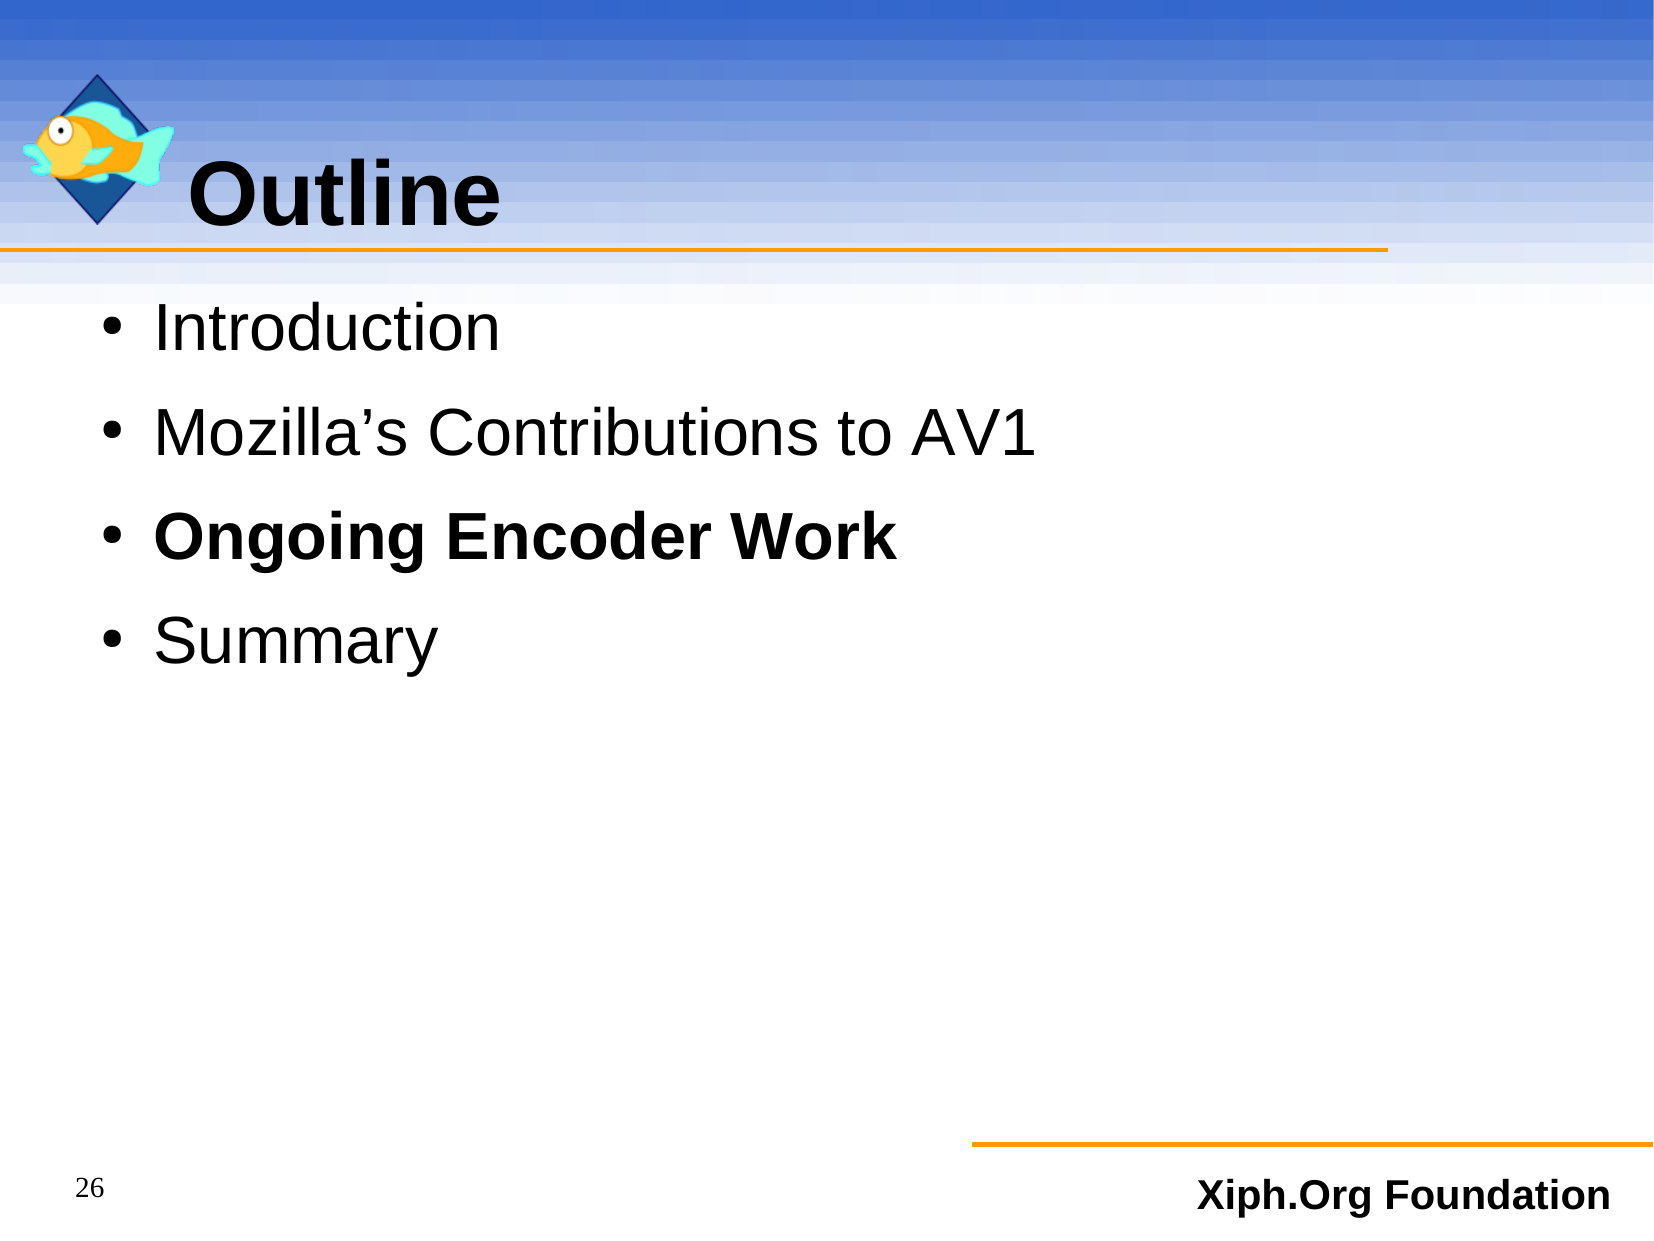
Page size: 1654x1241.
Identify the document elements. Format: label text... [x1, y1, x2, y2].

title Outline [187, 52, 1571, 245]
list Introduction Mozilla’s Contributions to AV1 Ongoing Encoder Work Summary [82, 290, 1571, 1094]
picture [0, 0, 1654, 1241]
